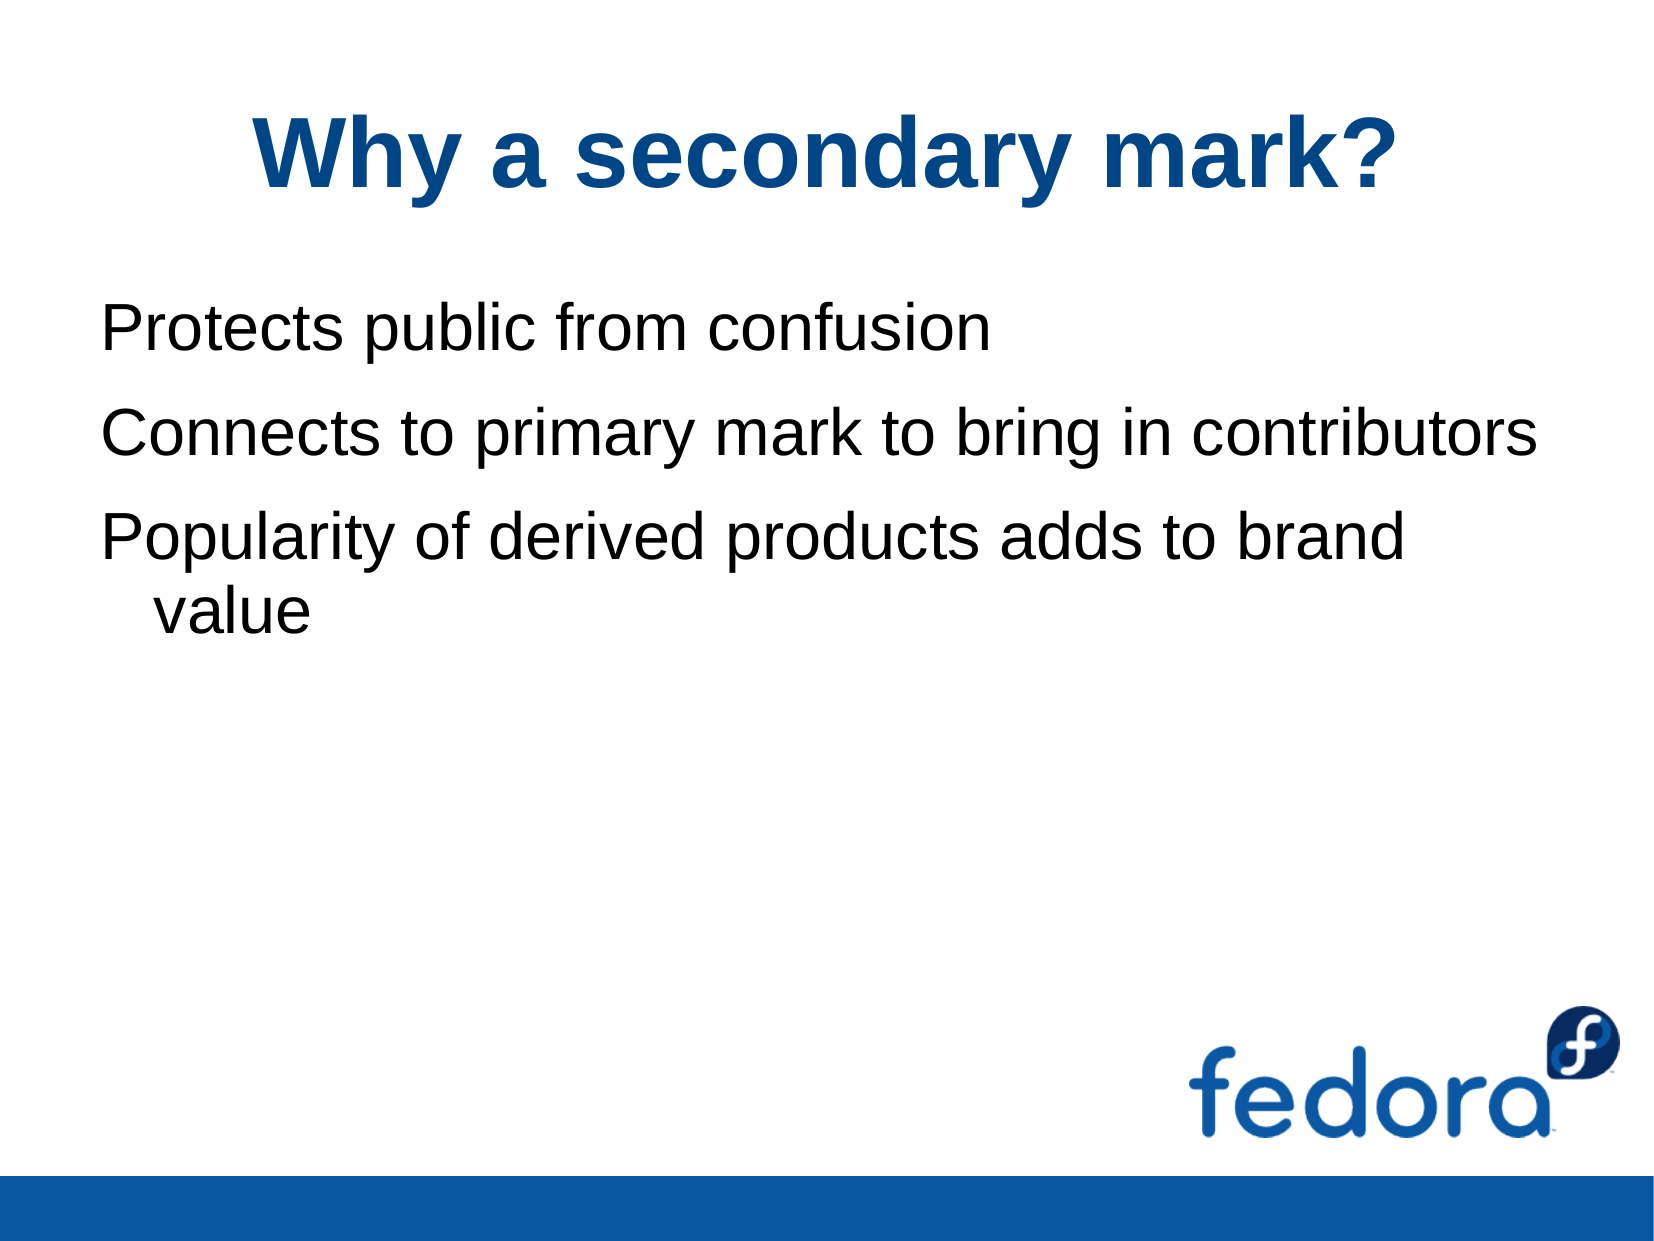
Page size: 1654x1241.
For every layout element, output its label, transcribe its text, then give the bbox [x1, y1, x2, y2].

list Protects public from confusion Connects to primary mark to bring in contributors Popularity of derived products adds to brand value [82, 290, 1571, 1109]
picture [0, 1176, 1654, 1241]
picture [1189, 1006, 1620, 1138]
title Why a secondary mark? [82, 49, 1571, 257]
